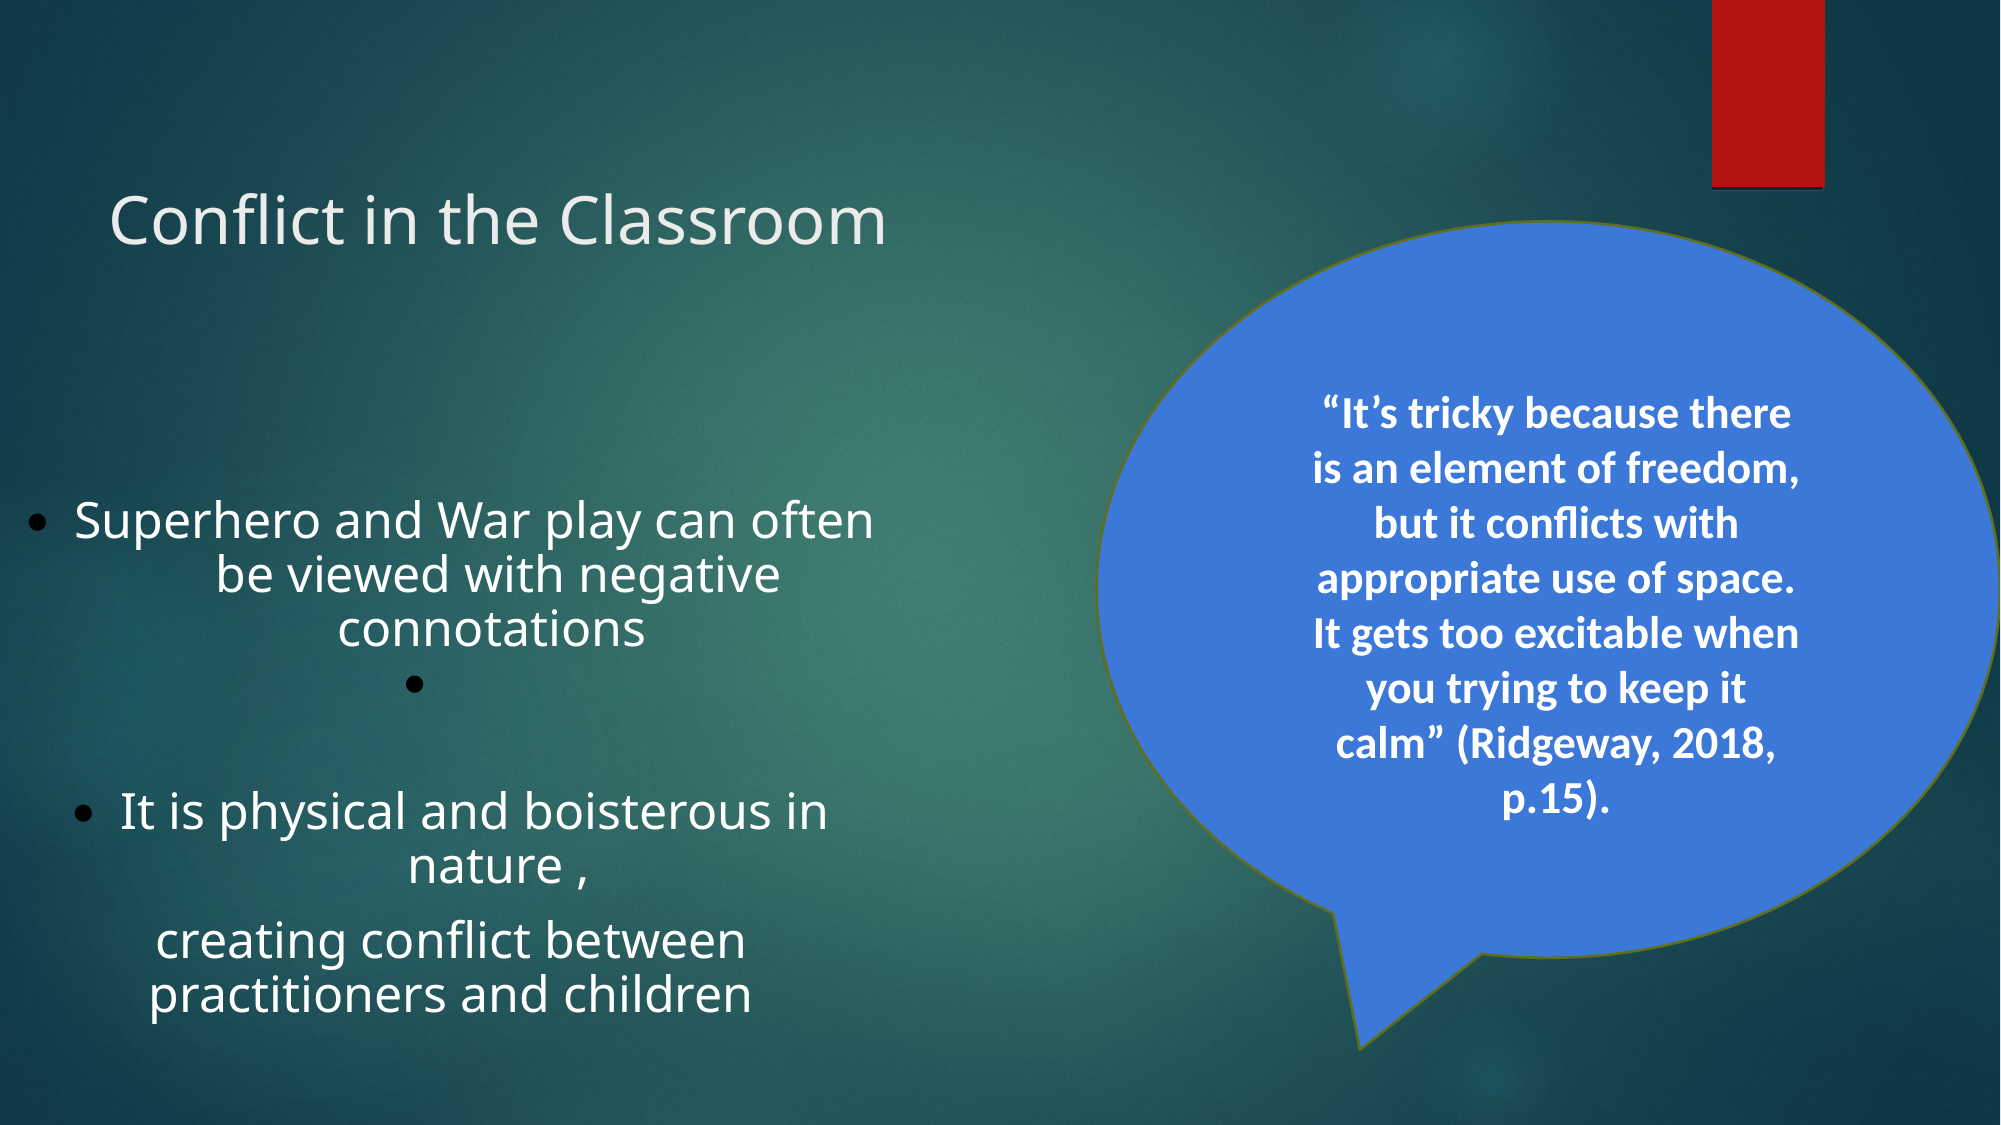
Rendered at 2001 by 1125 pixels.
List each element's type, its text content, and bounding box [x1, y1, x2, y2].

title Conflict in the Classroom [0, 65, 1016, 182]
list Superhero and War play can often be viewed with negative connotations It is physical and boisterous in nature , creating conflict between practitioners and children [0, 488, 904, 1125]
text_box “It’s tricky because there is an element of freedom, but it conflicts with appropriate use of space. It gets too excitable when you trying to keep it calm” (Ridgeway, 2018, p.15). [1292, 375, 1821, 786]
text_box [1096, 221, 2000, 1050]
